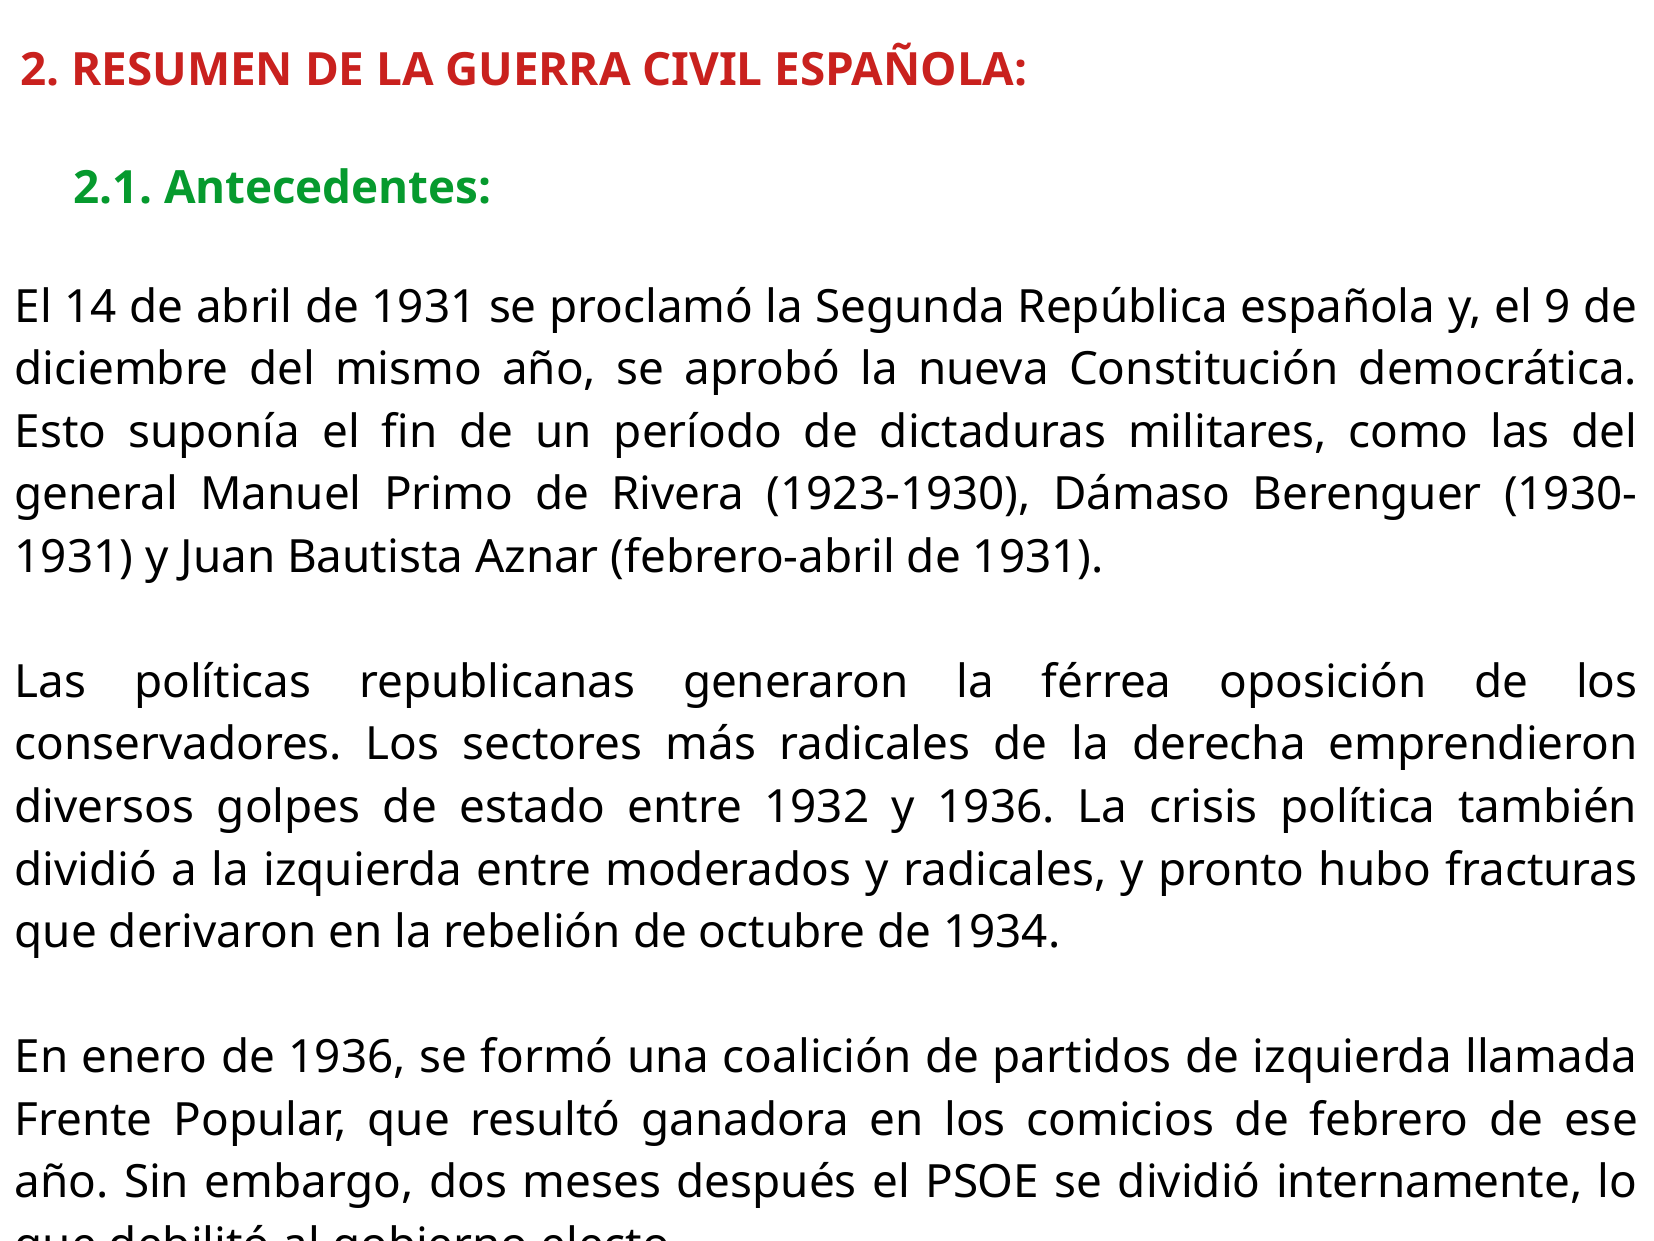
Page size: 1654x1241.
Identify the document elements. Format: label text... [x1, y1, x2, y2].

text_box El 14 de abril de 1931 se proclamó la Segunda República española y, el 9 de diciembre del mismo año, se aprobó la nueva Constitución democrática. Esto suponía el fin de un período de dictaduras militares, como las del general Manuel Primo de Rivera (1923-1930), Dámaso Berenguer (1930-1931) y Juan Bautista Aznar (febrero-abril de 1931). Las políticas republicanas generaron la férrea oposición de los conservadores. Los sectores más radicales de la derecha emprendieron diversos golpes de estado entre 1932 y 1936. La crisis política también dividió a la izquierda entre moderados y radicales, y pronto hubo fracturas que derivaron en la rebelión de octubre de 1934. En enero de 1936, se formó una coalición de partidos de izquierda llamada Frente Popular, que resultó ganadora en los comicios de febrero de ese año. Sin embargo, dos meses después el PSOE se dividió internamente, lo que debilitó al gobierno electo. [0, 265, 1654, 1105]
text_box 2. Resumen de la Guerra Civil española: [5, 29, 1188, 96]
text_box 2.1. Antecedentes: [59, 147, 857, 214]
